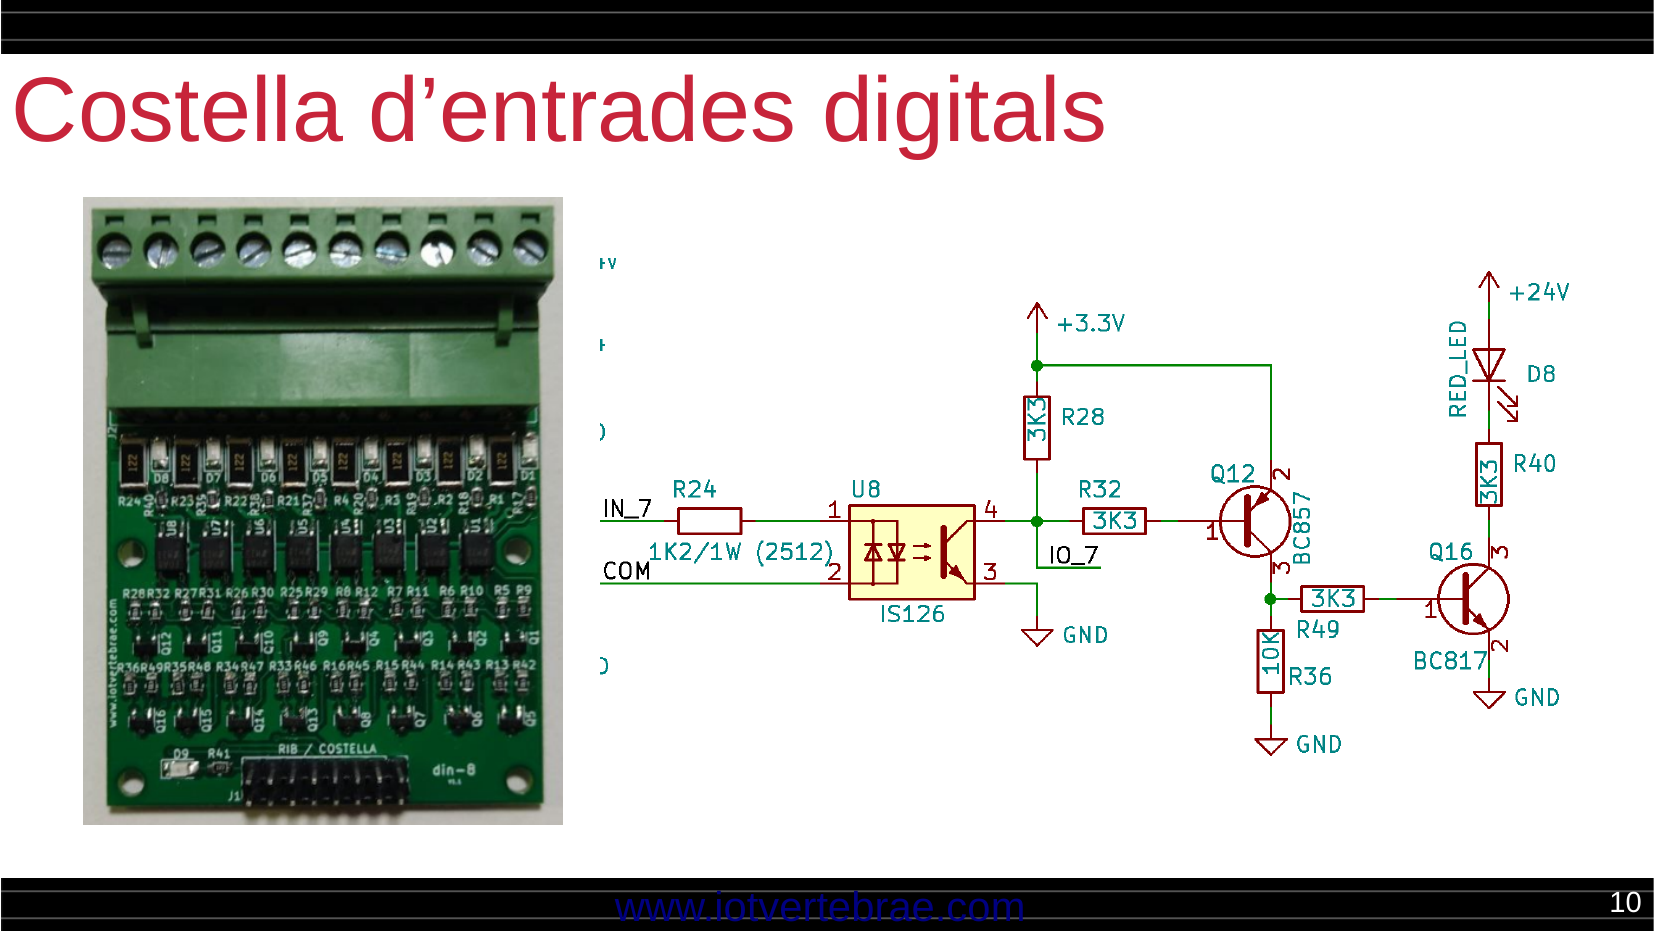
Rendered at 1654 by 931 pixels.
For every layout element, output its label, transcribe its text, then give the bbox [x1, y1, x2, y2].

picture [1, 0, 1654, 54]
text_box www.iotvertebrae.com [600, 876, 1351, 931]
title Costella d’entrades digitals [11, 32, 1501, 188]
picture [1, 878, 600, 931]
picture [83, 197, 563, 826]
picture [1351, 878, 1654, 931]
picture [600, 258, 1576, 772]
